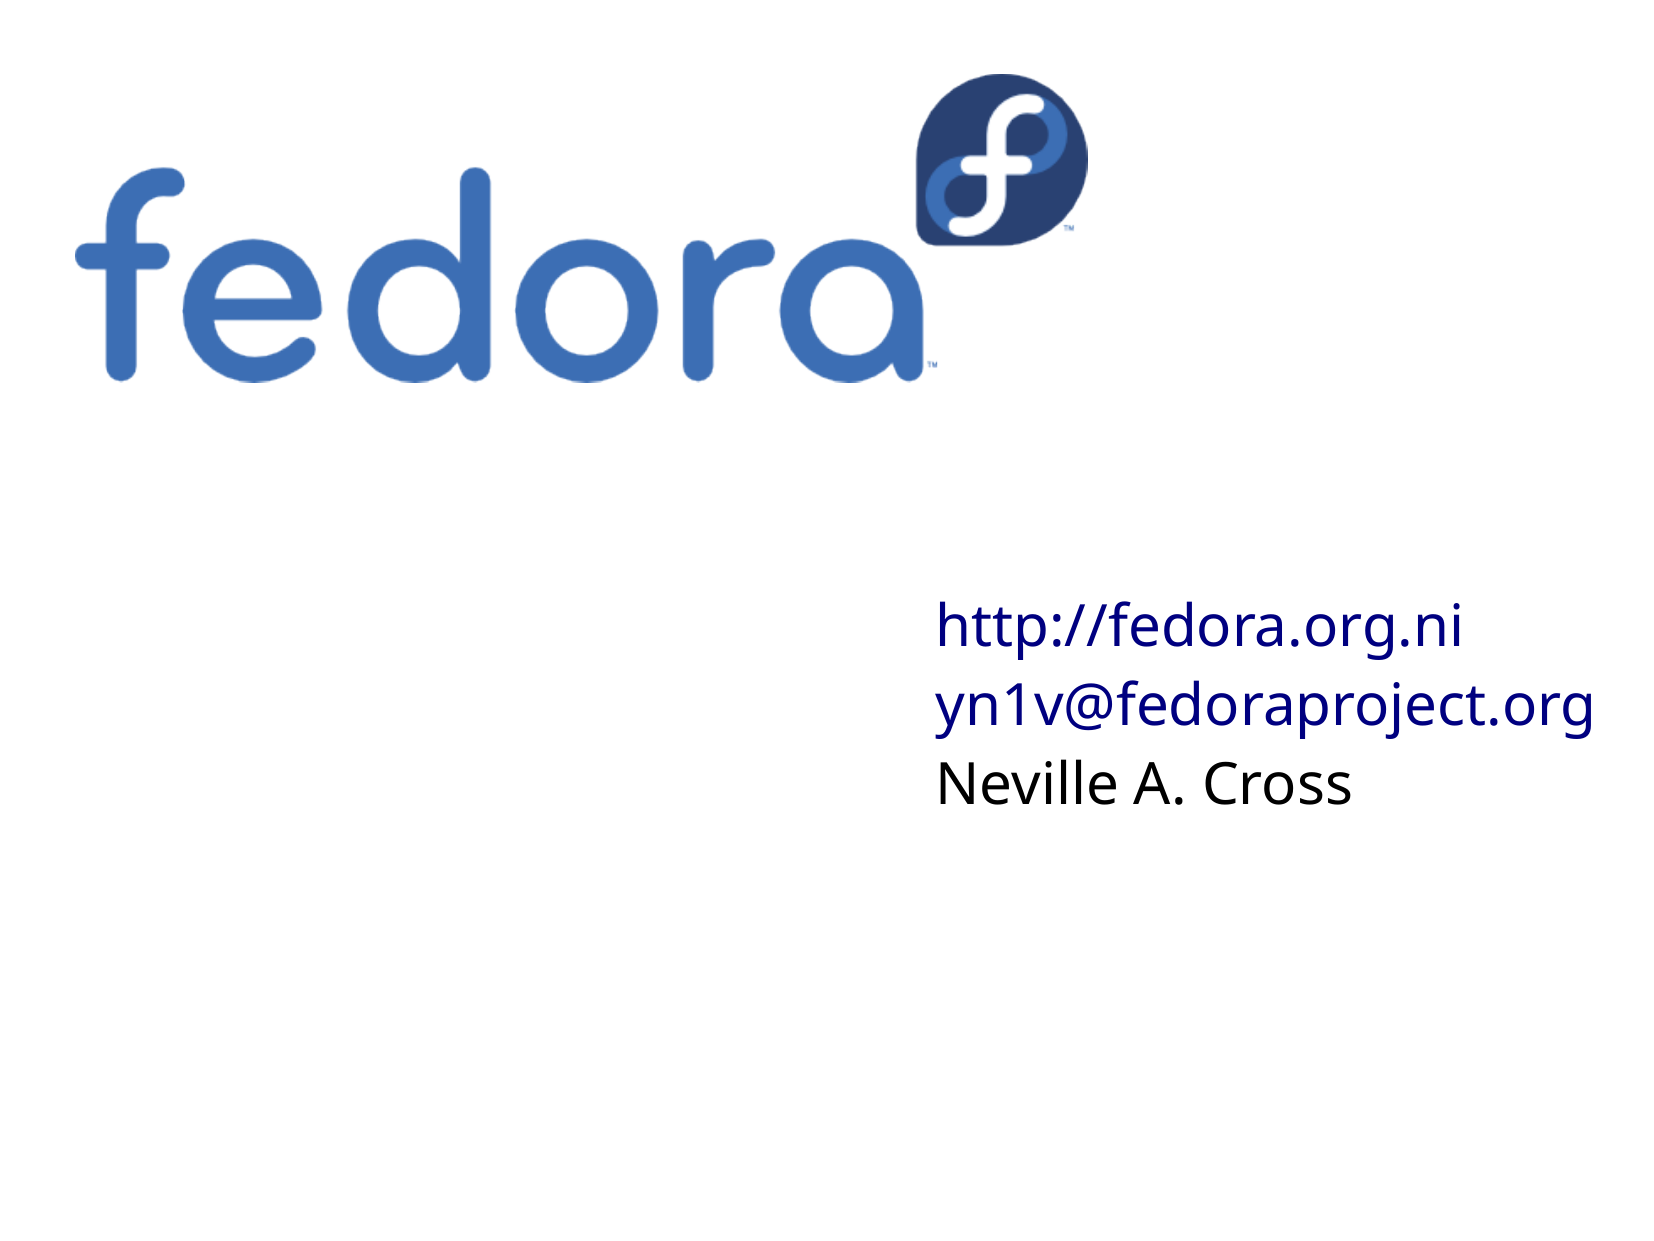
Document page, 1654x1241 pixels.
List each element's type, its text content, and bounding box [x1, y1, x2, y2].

picture [75, 74, 1088, 383]
text_box http://fedora.org.ni yn1v@fedoraproject.org Neville A. Cross [920, 576, 1538, 788]
